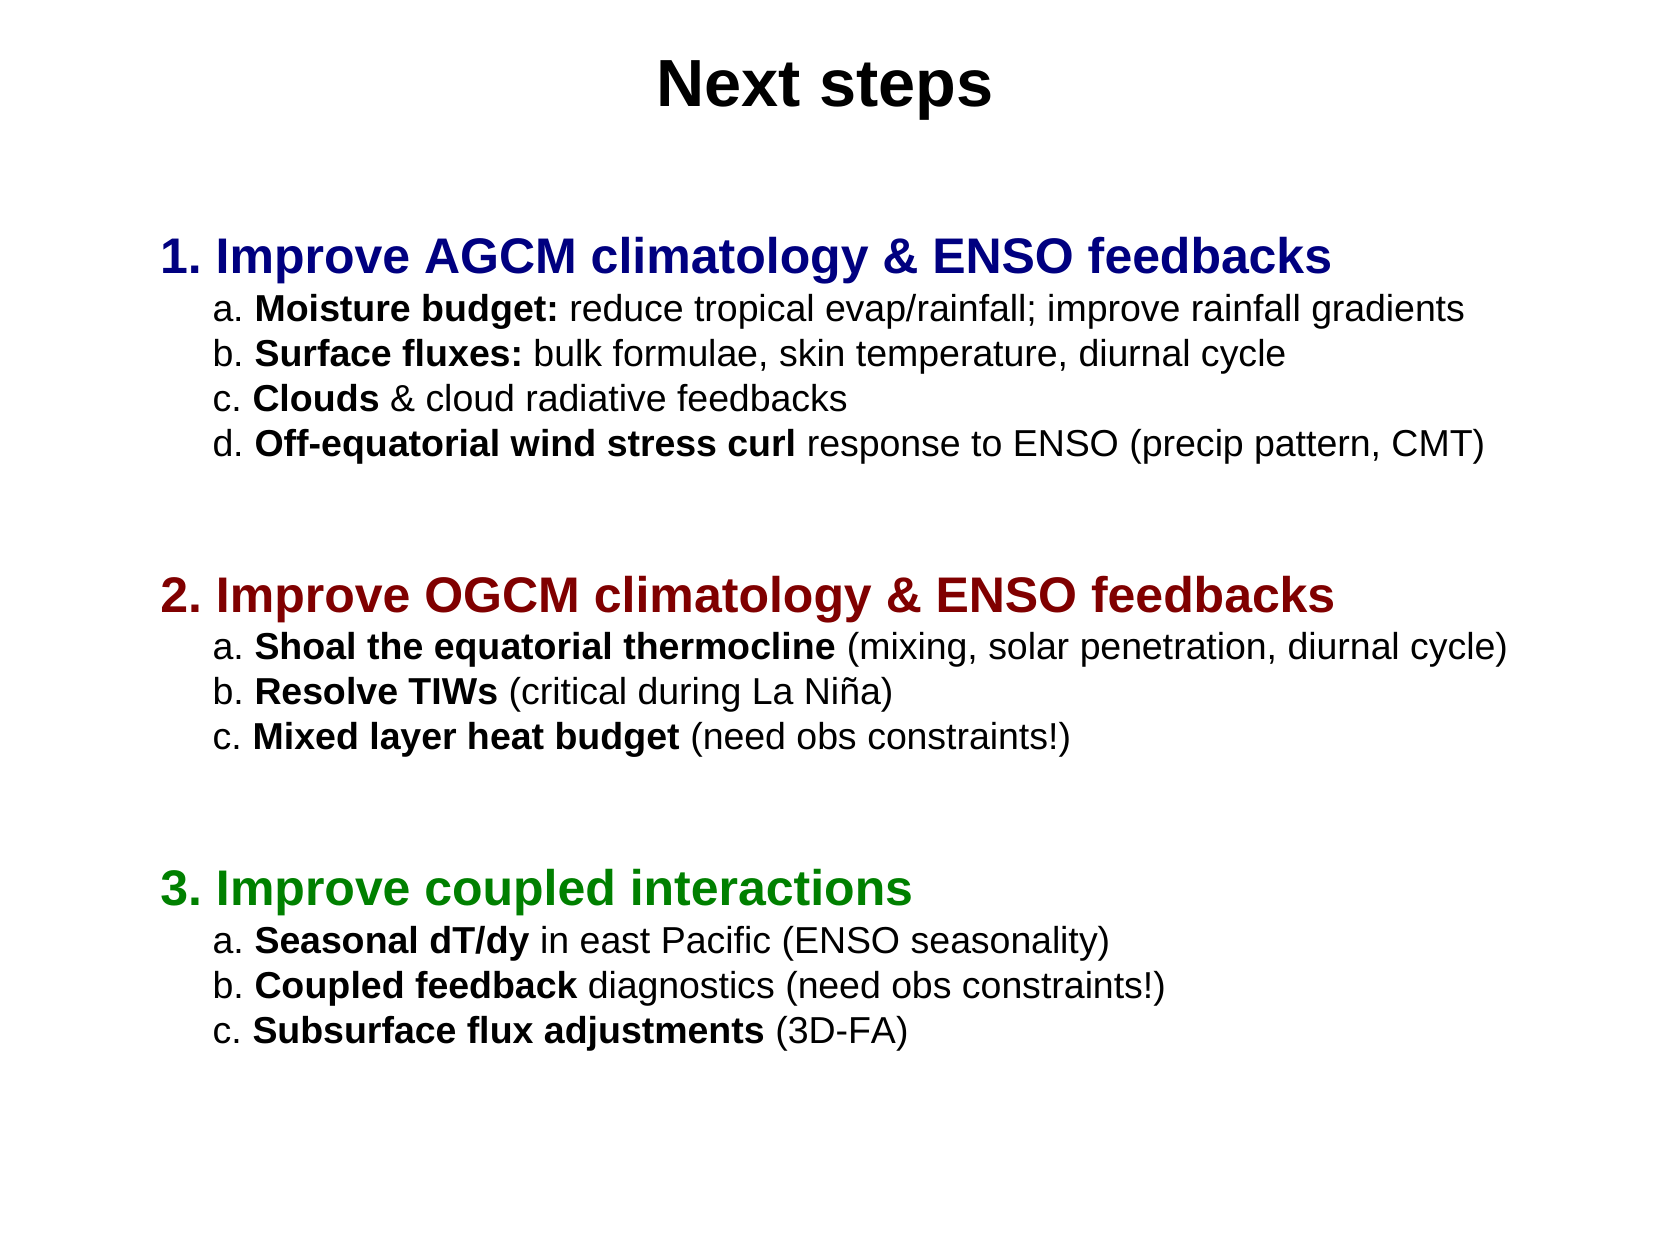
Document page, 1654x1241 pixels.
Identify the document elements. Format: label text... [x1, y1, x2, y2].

text_box 3. Improve coupled interactions a. Seasonal dT/dy in east Pacific (ENSO seasonality) b. Coupled feedback diagnostics (need obs constraints!) c. Subsurface flux adjustments (3D-FA) [160, 852, 1592, 1051]
text_box Next steps [37, 47, 1613, 122]
text_box 2. Improve OGCM climatology & ENSO feedbacks a. Shoal the equatorial thermocline (mixing, solar penetration, diurnal cycle) b. Resolve TIWs (critical during La Niña) c. Mixed layer heat budget (need obs constraints!) [160, 558, 1592, 758]
text_box 1. Improve AGCM climatology & ENSO feedbacks a. Moisture budget: reduce tropical evap/rainfall; improve rainfall gradients b. Surface fluxes: bulk formulae, skin temperature, diurnal cycle c. Clouds & cloud radiative feedbacks d. Off-equatorial wind stress curl response to ENSO (precip pattern, CMT) [160, 220, 1592, 464]
